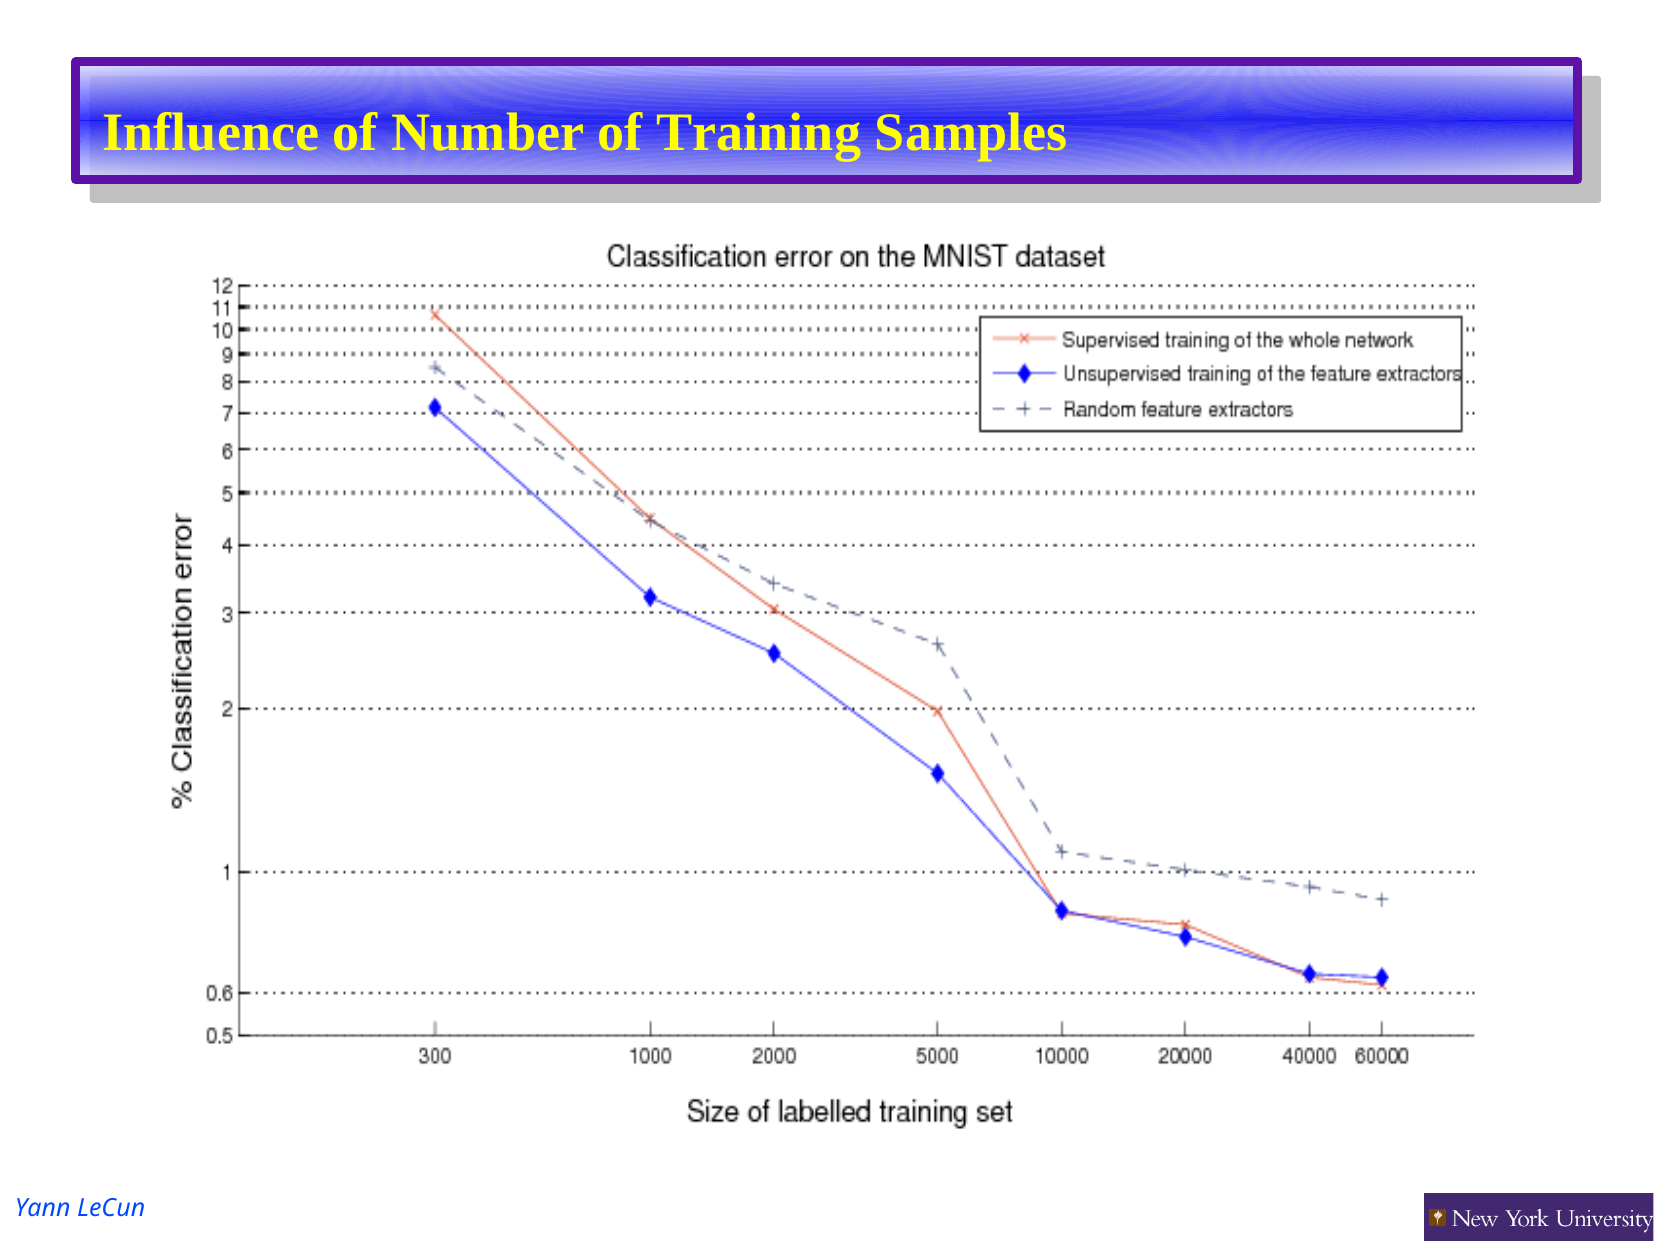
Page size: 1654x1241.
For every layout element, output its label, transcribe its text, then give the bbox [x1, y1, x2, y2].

title Influence of Number of Training Samples [75, 61, 1578, 180]
picture [32, 218, 1625, 1138]
picture [1424, 1193, 1654, 1241]
